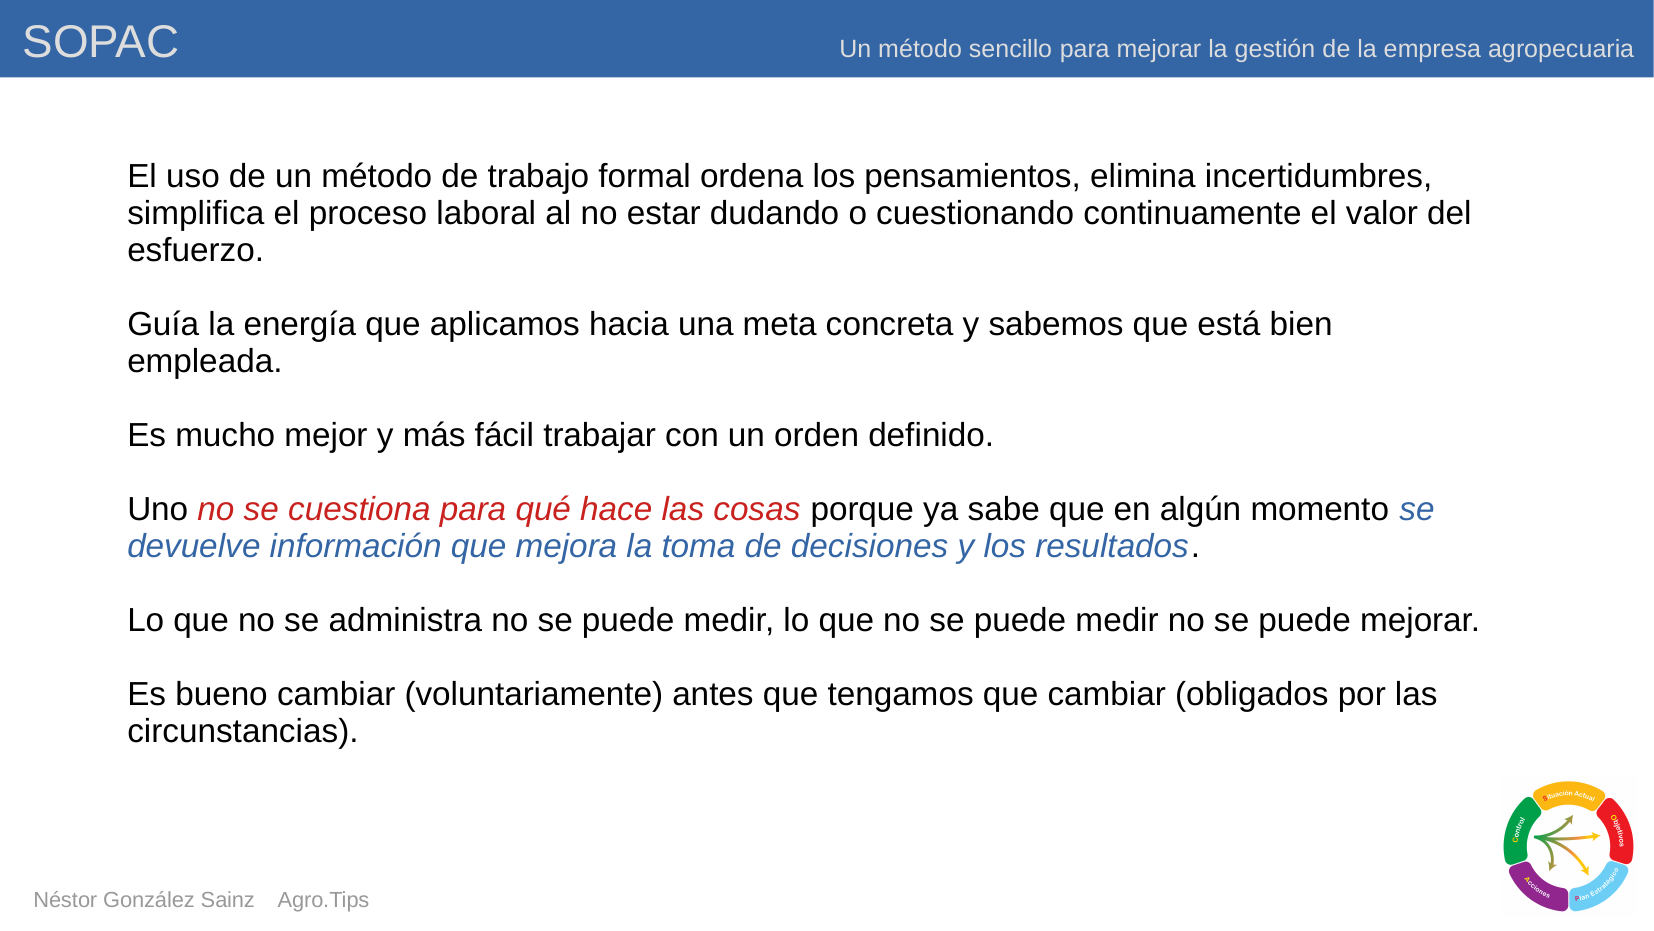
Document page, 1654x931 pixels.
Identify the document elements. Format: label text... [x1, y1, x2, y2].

picture [1500, 776, 1637, 917]
text_box El uso de un método de trabajo formal ordena los pensamientos, elimina incertidumbres, simplifica el proceso laboral al no estar dudando o cuestionando continuamente el valor del esfuerzo. Guía la energía que aplicamos hacia una meta concreta y sabemos que está bien empleada. Es mucho mejor y más fácil trabajar con un orden definido. Uno no se cuestiona para qué hace las cosas porque ya sabe que en algún momento se devuelve información que mejora la toma de decisiones y los resultados. Lo que no se administra no se puede medir, lo que no se puede medir no se puede mejorar. Es bueno cambiar (voluntariamente) antes que tengamos que cambiar (obligados por las circunstancias). [112, 150, 1501, 879]
